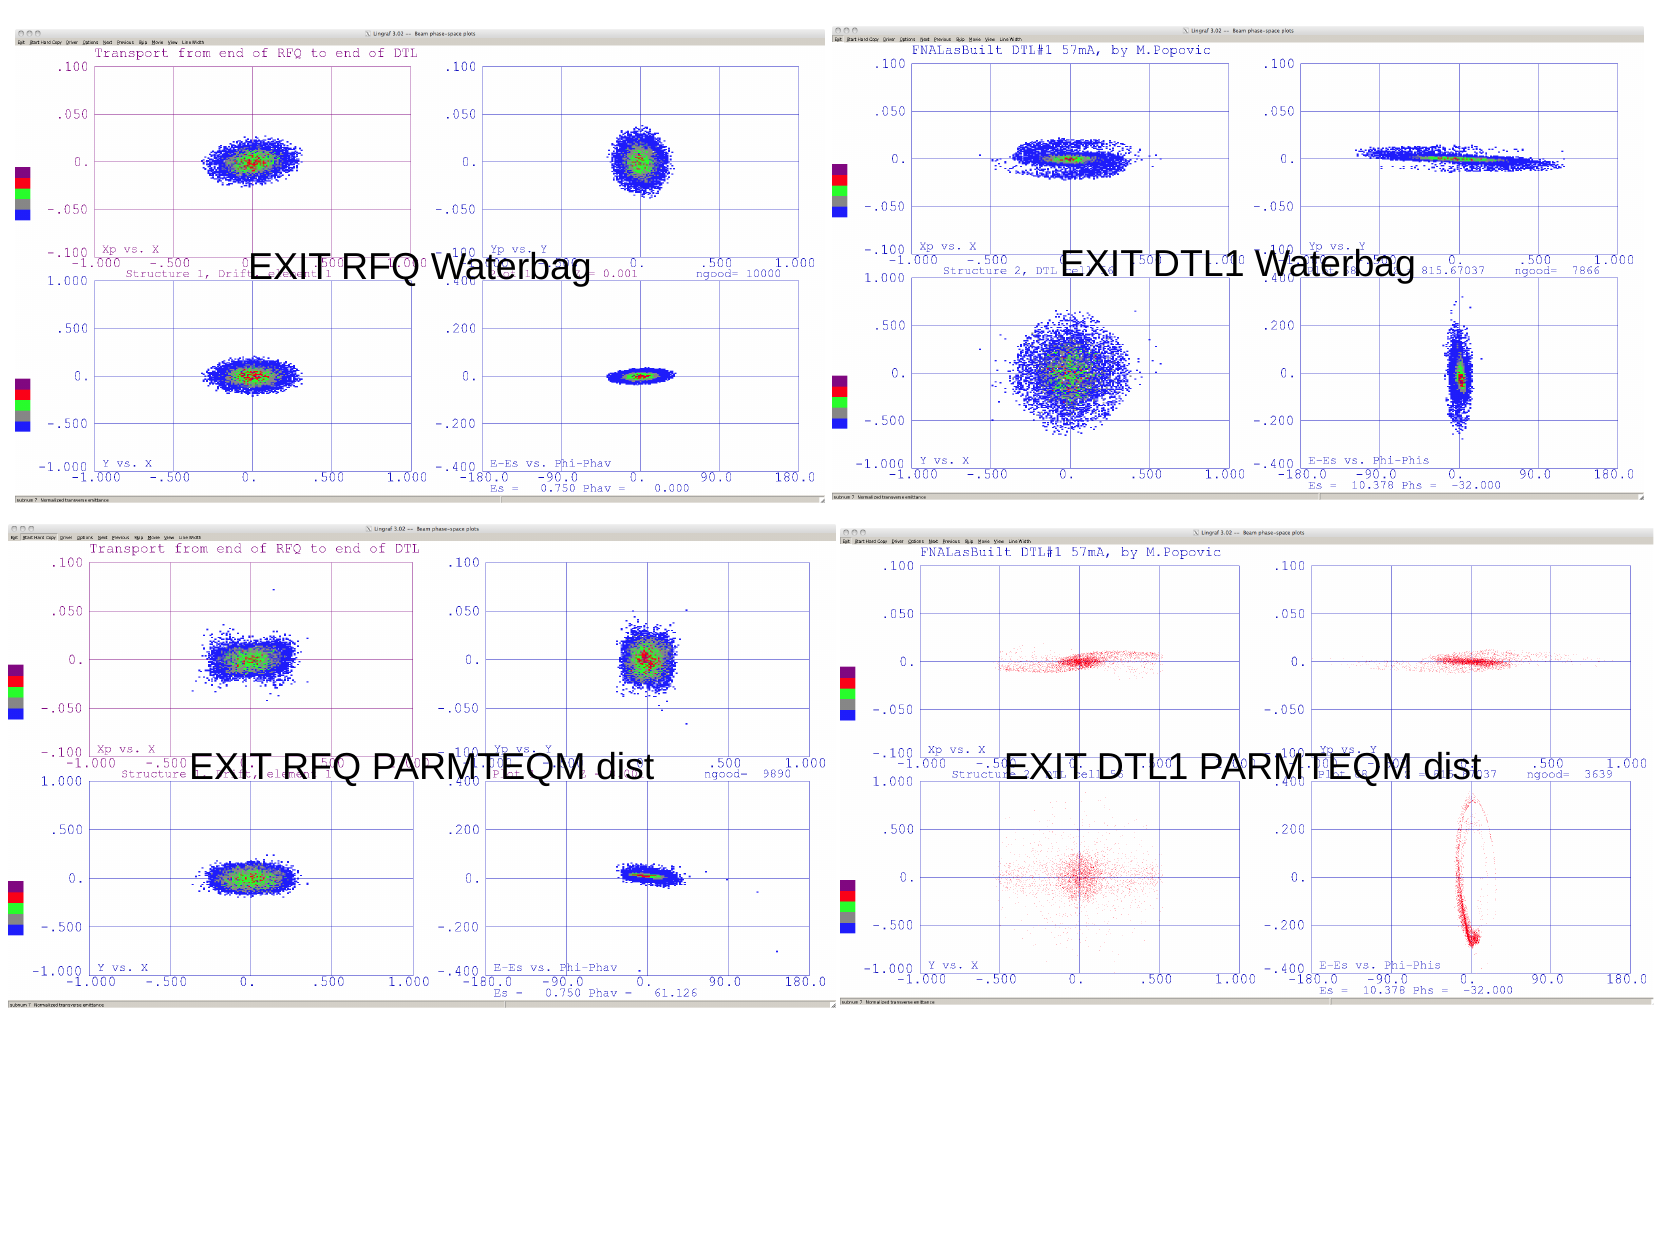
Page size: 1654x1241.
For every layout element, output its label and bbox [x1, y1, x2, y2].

picture [8, 524, 836, 1008]
picture [15, 29, 825, 503]
picture [840, 528, 1654, 1006]
picture [832, 26, 1644, 501]
